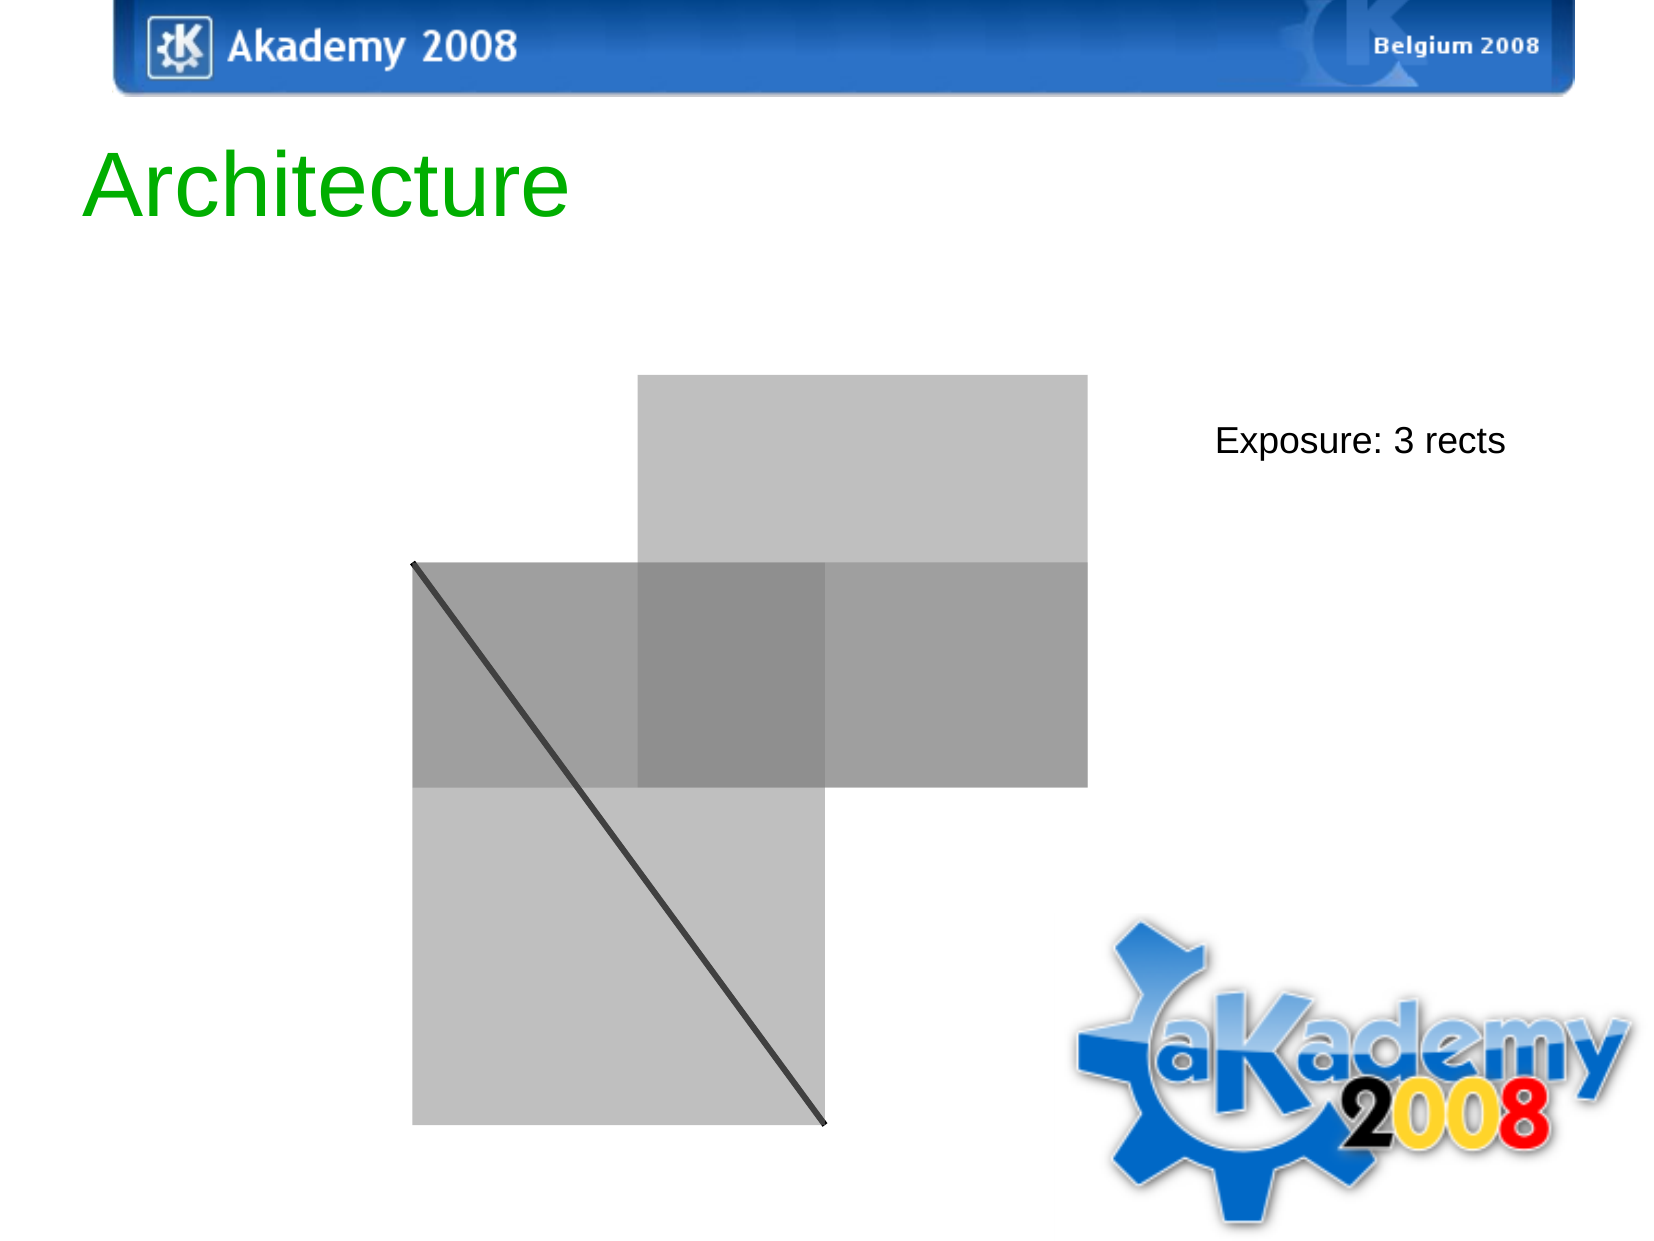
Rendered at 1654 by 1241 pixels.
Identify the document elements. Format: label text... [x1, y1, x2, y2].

text_box [412, 374, 1088, 1126]
title Architecture [82, 112, 1571, 257]
text_box Exposure: 3 rects [1200, 412, 1576, 470]
picture [1053, 913, 1654, 1241]
picture [112, 0, 1575, 98]
